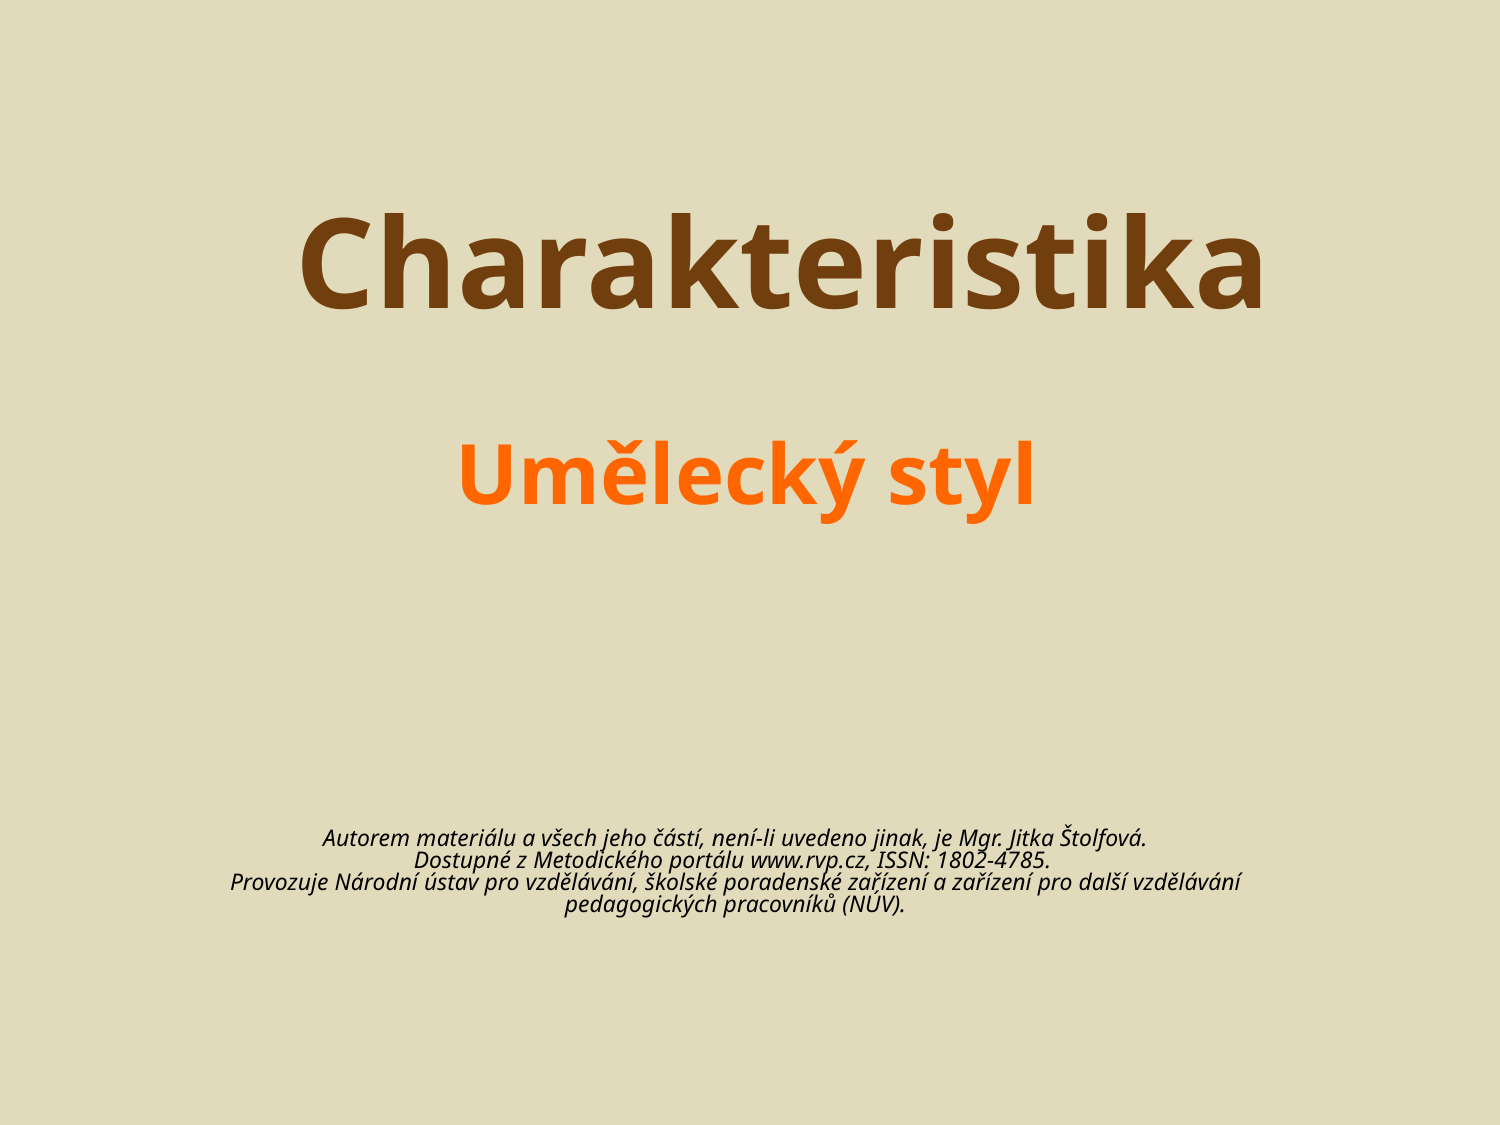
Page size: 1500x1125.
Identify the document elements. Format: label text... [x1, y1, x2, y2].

title Charakteristika [149, 23, 1417, 645]
text_box Umělecký styl Autorem materiálu a všech jeho částí, není-li uvedeno jinak, je Mgr. Jitka Štolfová. Dostupné z Metodického portálu www.rvp.cz, ISSN: 1802-4785. Provozuje Národní ústav pro vzdělávání, školské poradenské zařízení a zařízení pro další vzdělávání pedagogických pracovníků (NÚV). [210, 433, 1261, 1125]
